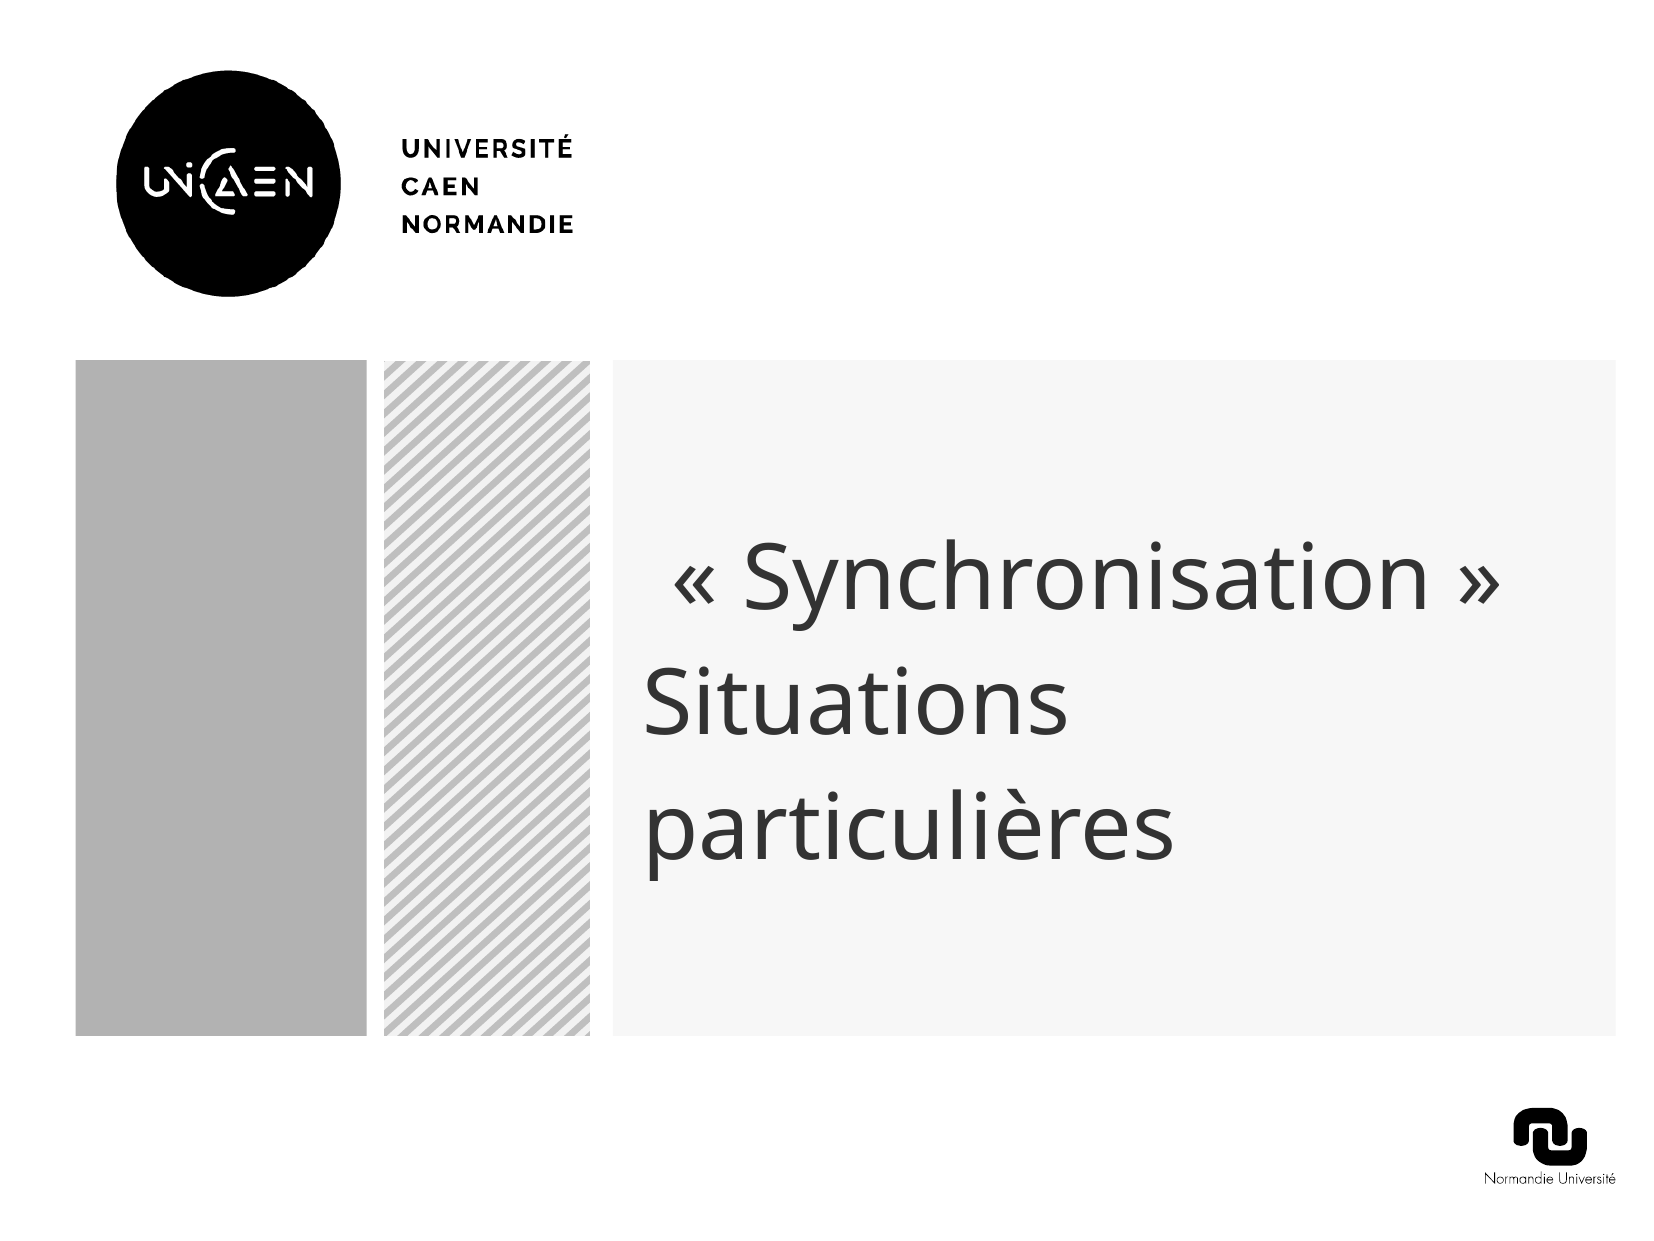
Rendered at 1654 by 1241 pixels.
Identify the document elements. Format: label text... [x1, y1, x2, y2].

picture [69, 20, 351, 347]
picture [383, 20, 592, 347]
title « Synchronisation » Situations particulières [612, 360, 1619, 1038]
